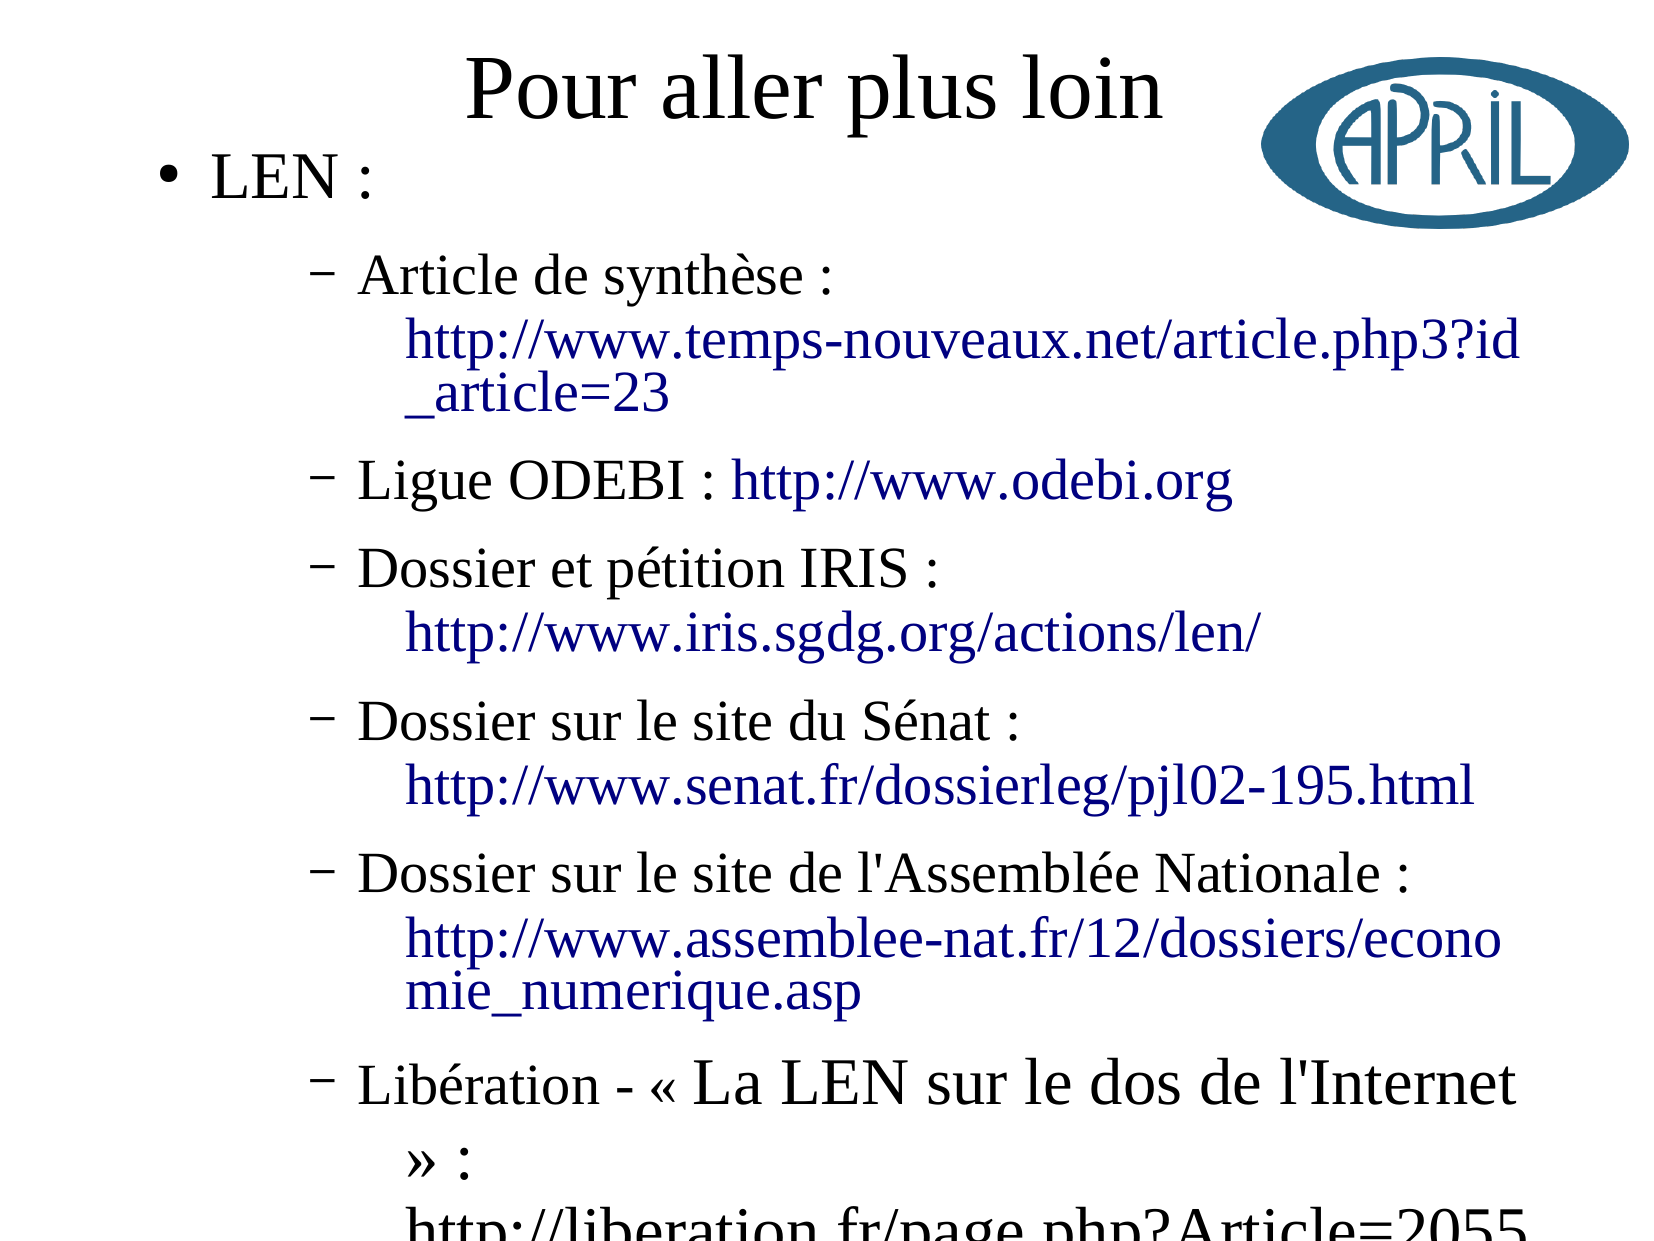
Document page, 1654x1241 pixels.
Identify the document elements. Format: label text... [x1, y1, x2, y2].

list LEN : Article de synthèse :http://www.temps-nouveaux.net/article.php3?id_article=23 Ligue ODEBI : http://www.odebi.org Dossier et pétition IRIS : http://www.iris.sgdg.org/actions/len/ Dossier sur le site du Sénat : http://www.senat.fr/dossierleg/pjl02-195.html Dossier sur le site de l'Assemblée Nationale : http://www.assemblee-nat.fr/12/dossiers/economie_numerique.asp Libération - « La LEN sur le dos de l'Internet » : http://liberation.fr/page.php?Article=205543 [121, 138, 1534, 1164]
title Pour aller plus loin [108, 18, 1521, 157]
picture [1521, 57, 1629, 229]
